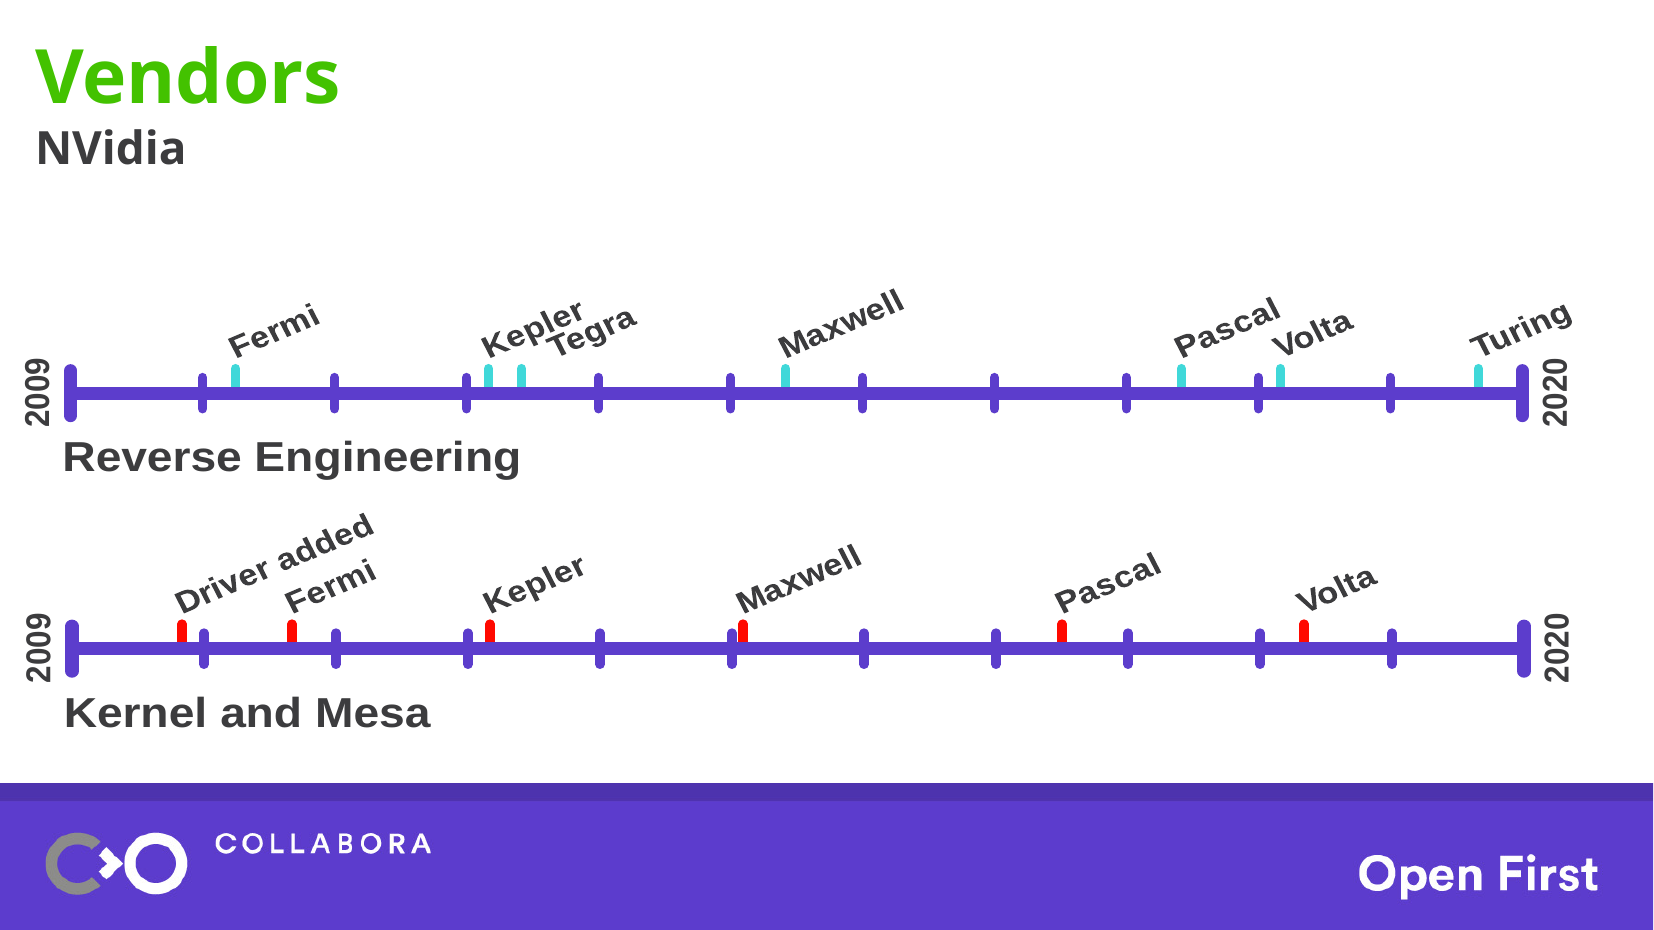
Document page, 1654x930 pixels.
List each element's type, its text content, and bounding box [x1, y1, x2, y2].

title Vendors NVidia [35, 28, 1608, 193]
picture [0, 0, 1654, 930]
